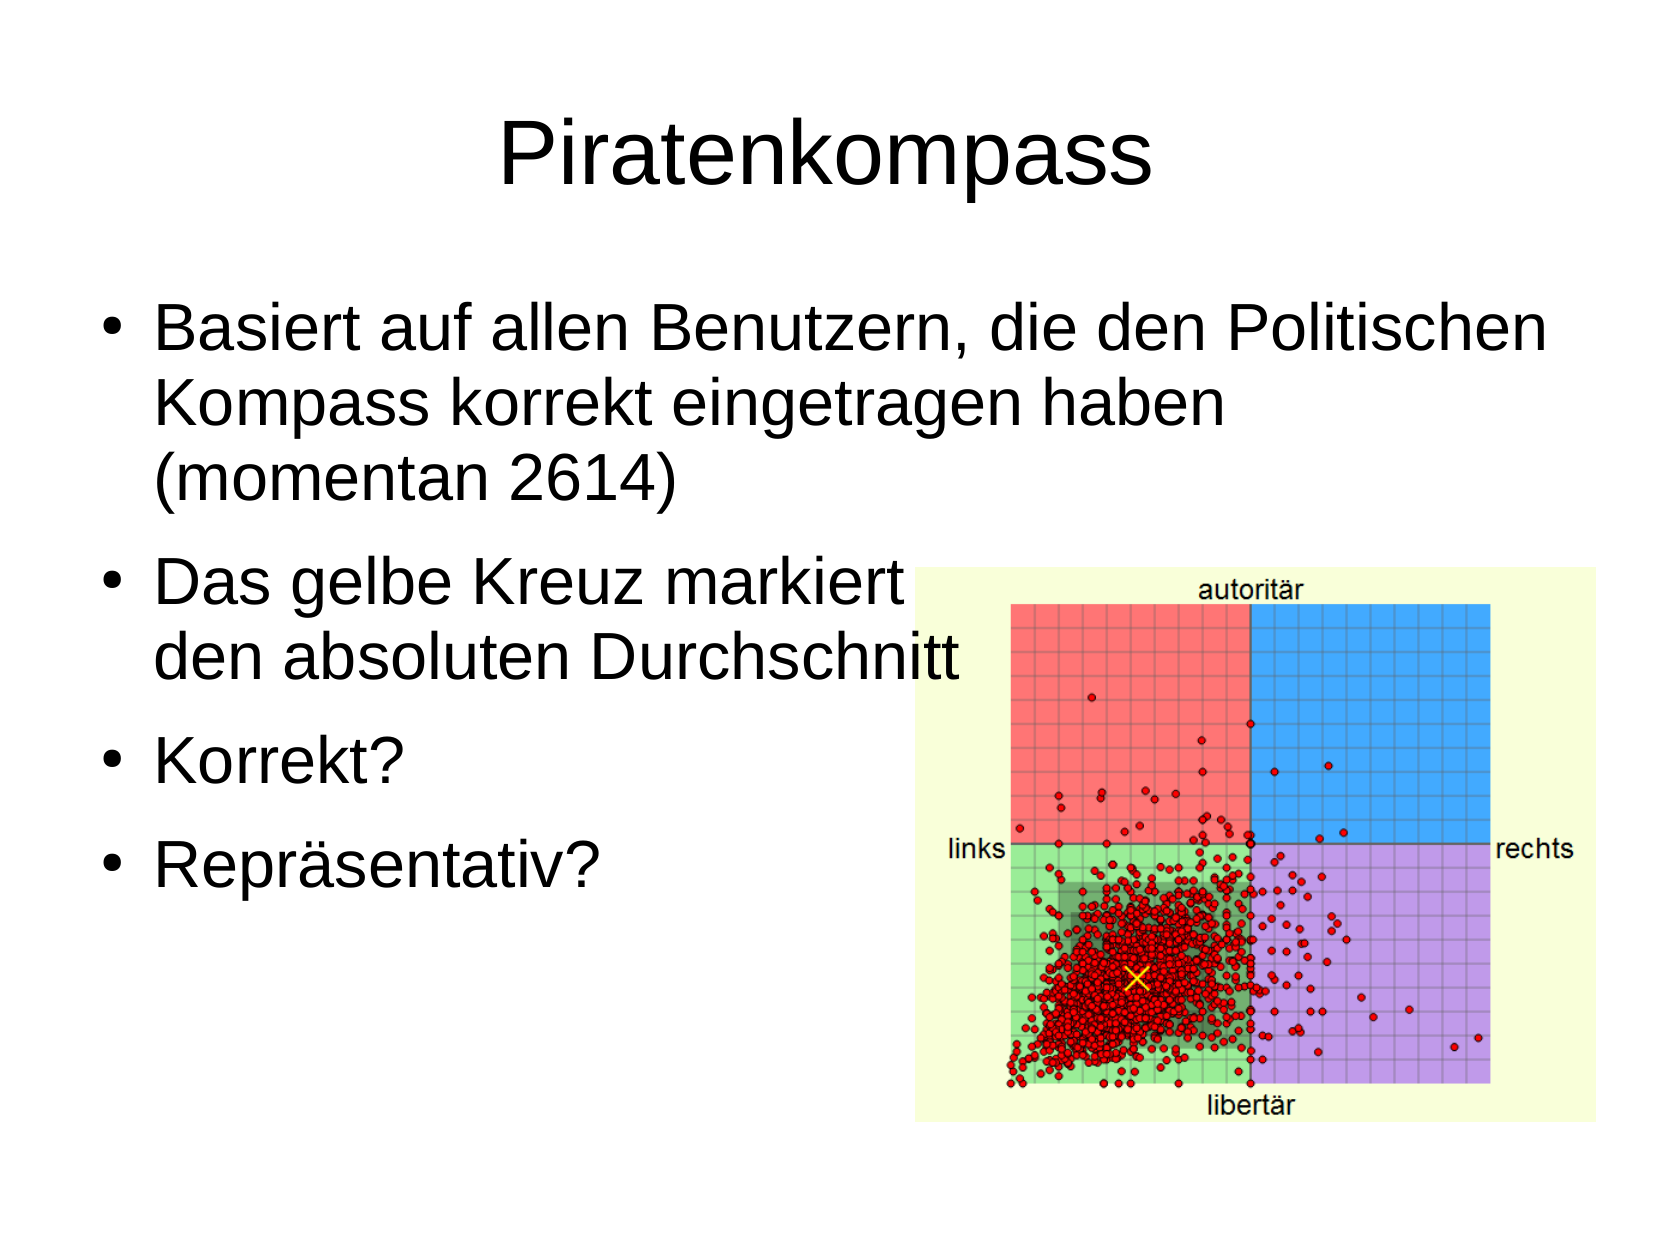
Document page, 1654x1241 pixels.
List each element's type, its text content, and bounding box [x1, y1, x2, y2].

list Basiert auf allen Benutzern, die den Politischen Kompass korrekt eingetragen haben (momentan 2614) Das gelbe Kreuz markiert den absoluten Durchschnitt Korrekt? Repräsentativ? [82, 290, 1571, 1109]
title Piratenkompass [82, 49, 1571, 257]
picture [915, 567, 1596, 1123]
